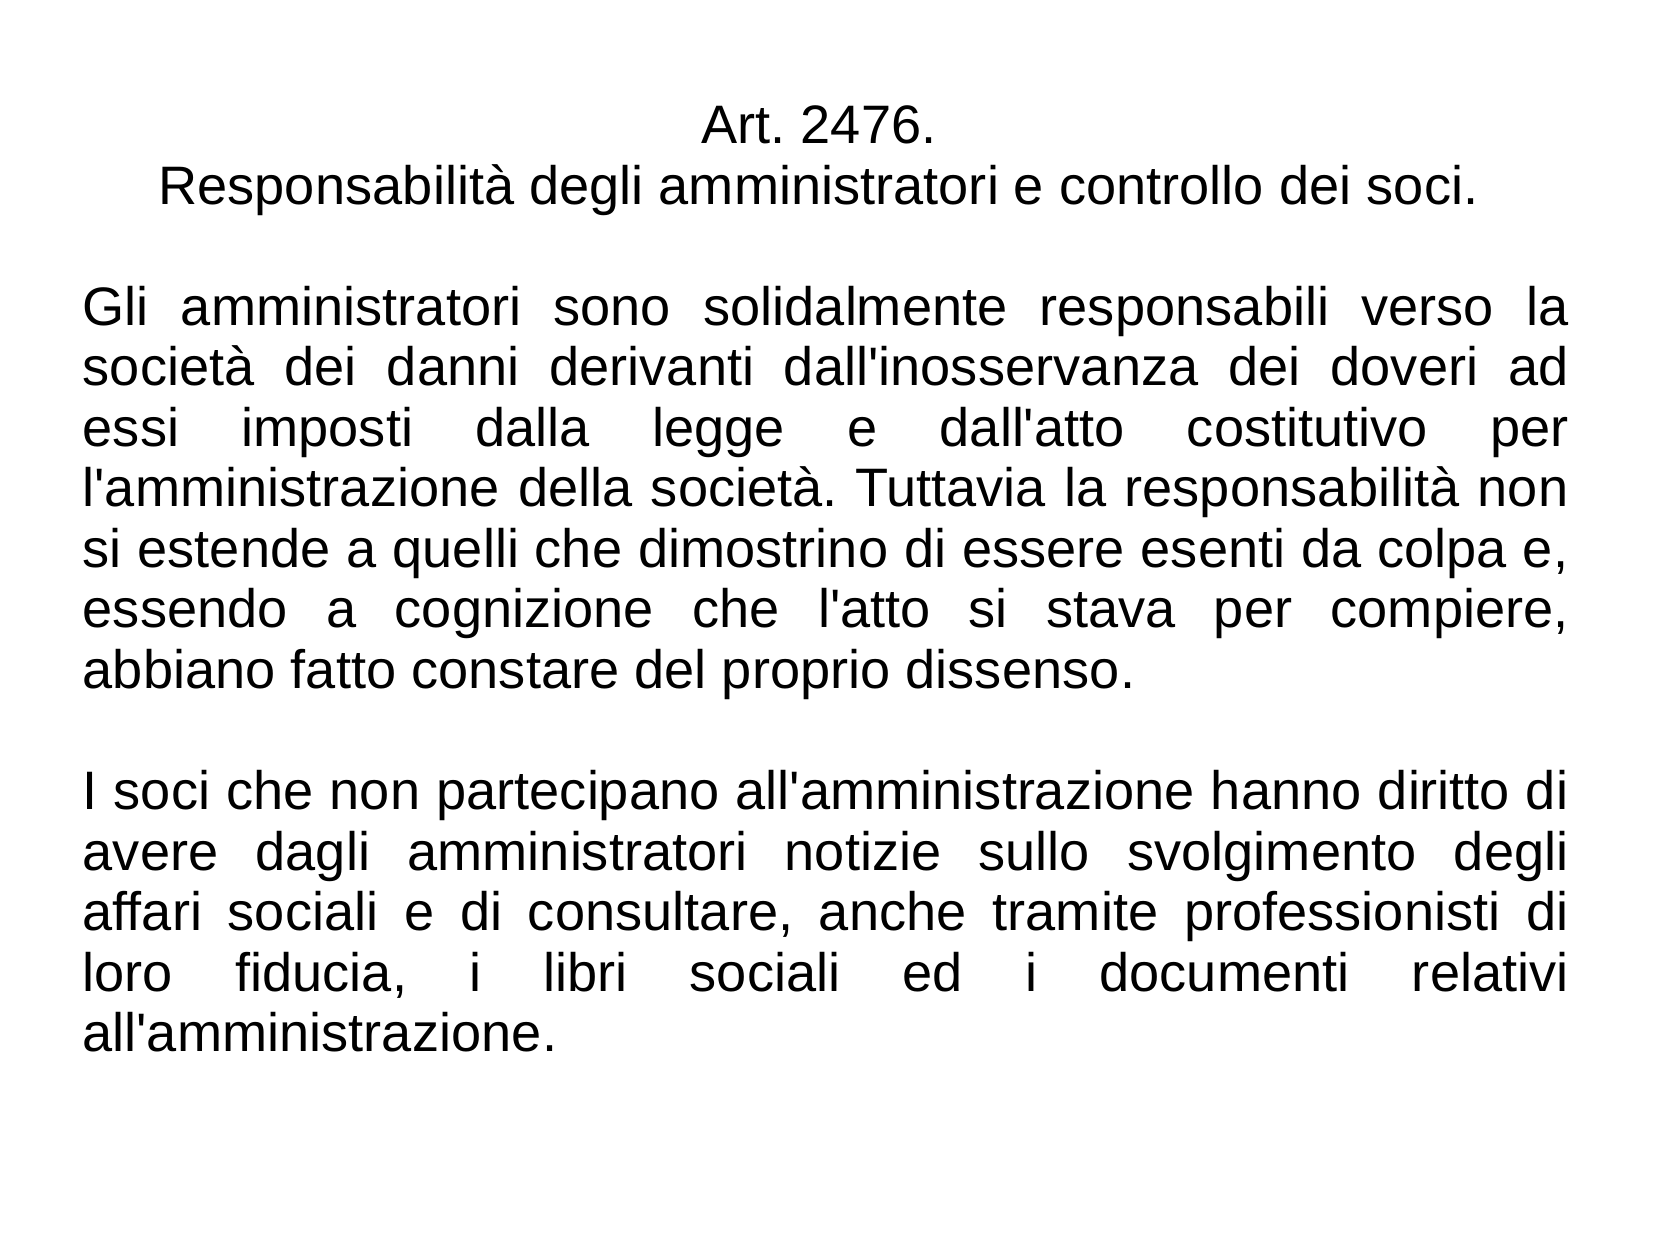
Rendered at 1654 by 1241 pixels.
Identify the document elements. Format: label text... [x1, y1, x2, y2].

subtitle Art. 2476. Responsabilità degli amministratori e controllo dei soci. Gli amministratori sono solidalmente responsabili verso la società dei danni derivanti dall'inosservanza dei doveri ad essi imposti dalla legge e dall'atto costitutivo per l'amministrazione della società. Tuttavia la responsabilità non si estende a quelli che dimostrino di essere esenti da colpa e, essendo a cognizione che l'atto si stava per compiere, abbiano fatto constare del proprio dissenso. I soci che non partecipano all'amministrazione hanno diritto di avere dagli amministratori notizie sullo svolgimento degli affari sociali e di consultare, anche tramite professionisti di loro fiducia, i libri sociali ed i documenti relativi all'amministrazione. [82, 56, 1571, 1102]
